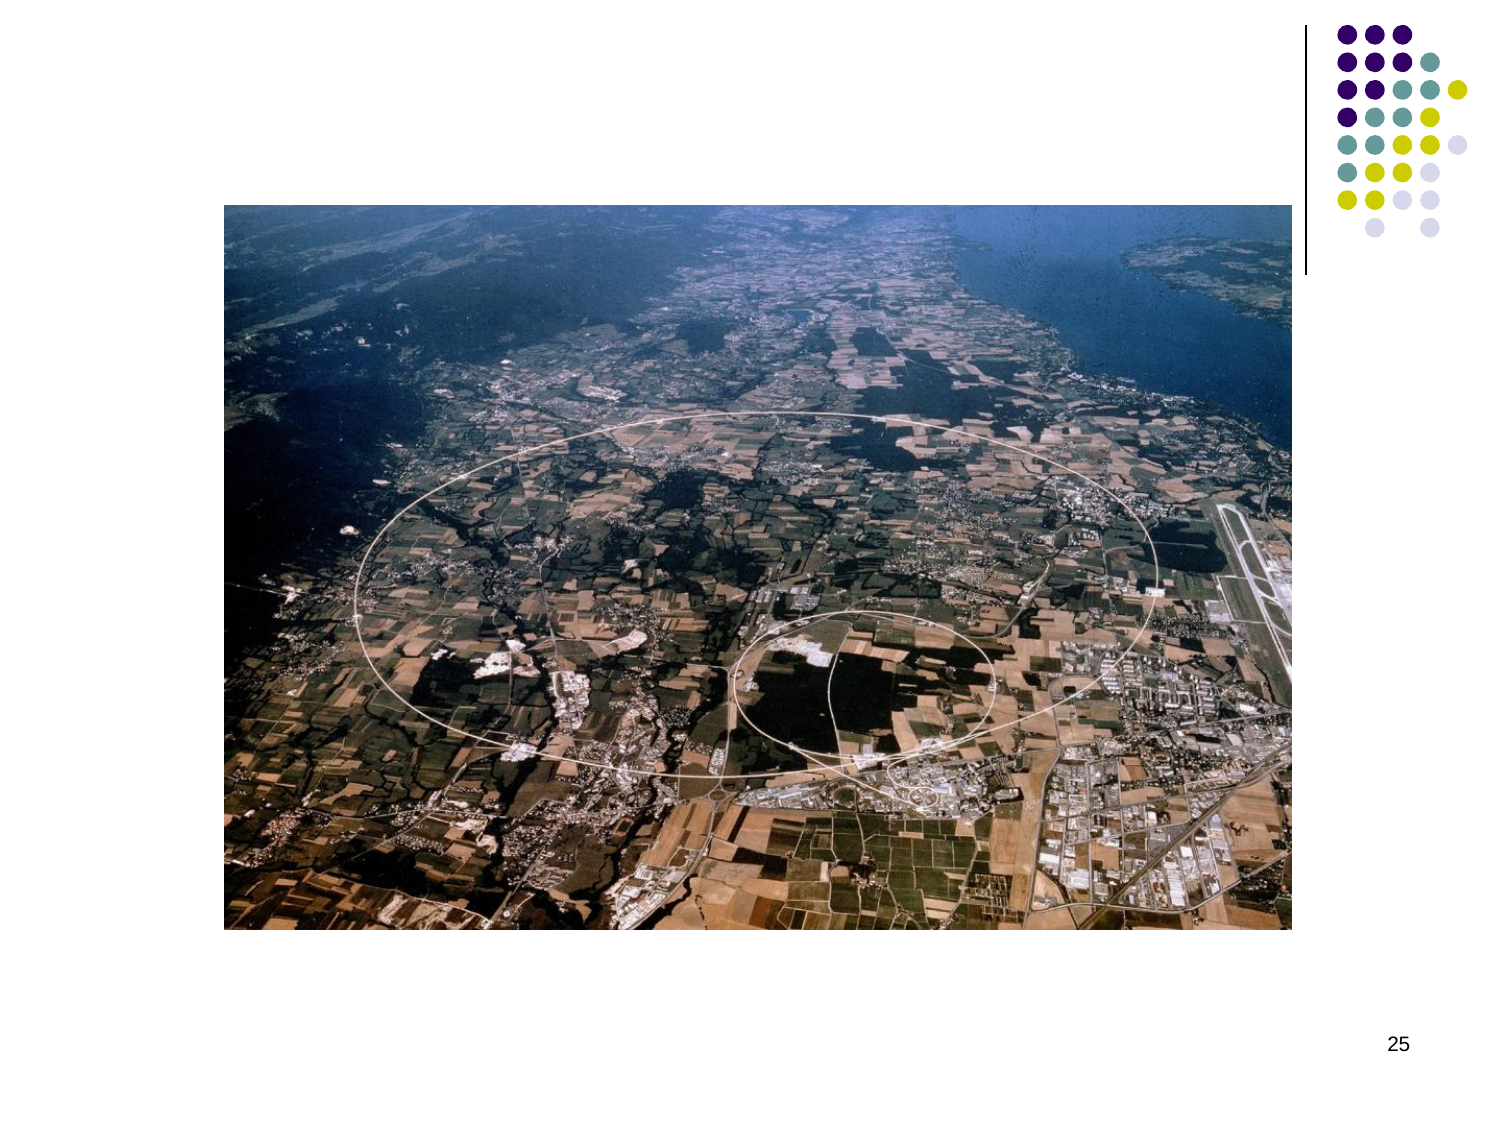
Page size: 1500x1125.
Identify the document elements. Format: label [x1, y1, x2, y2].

picture [224, 205, 1292, 930]
